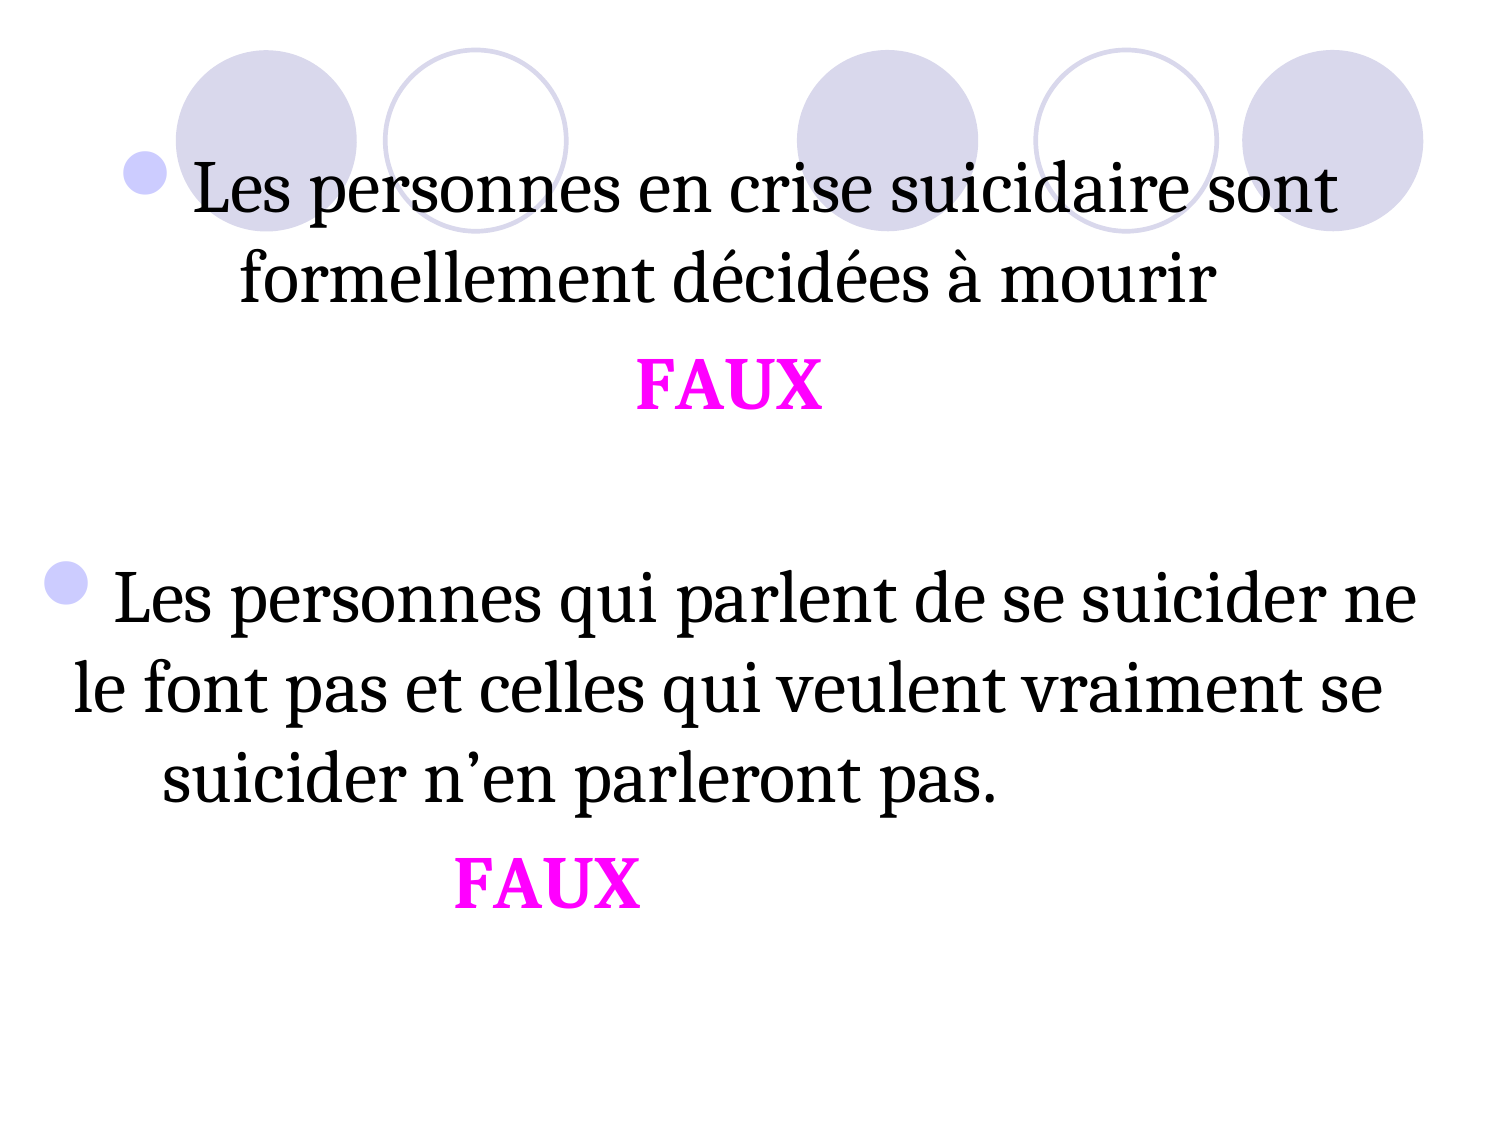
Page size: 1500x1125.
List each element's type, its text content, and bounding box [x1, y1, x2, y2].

list Les personnes en crise suicidaire sont formellement décidées à mourir FAUX Les personnes qui parlent de se suicider ne le font pas et celles qui veulent vraiment se suicider n’en parleront pas. FAUX [23, 129, 1500, 1112]
